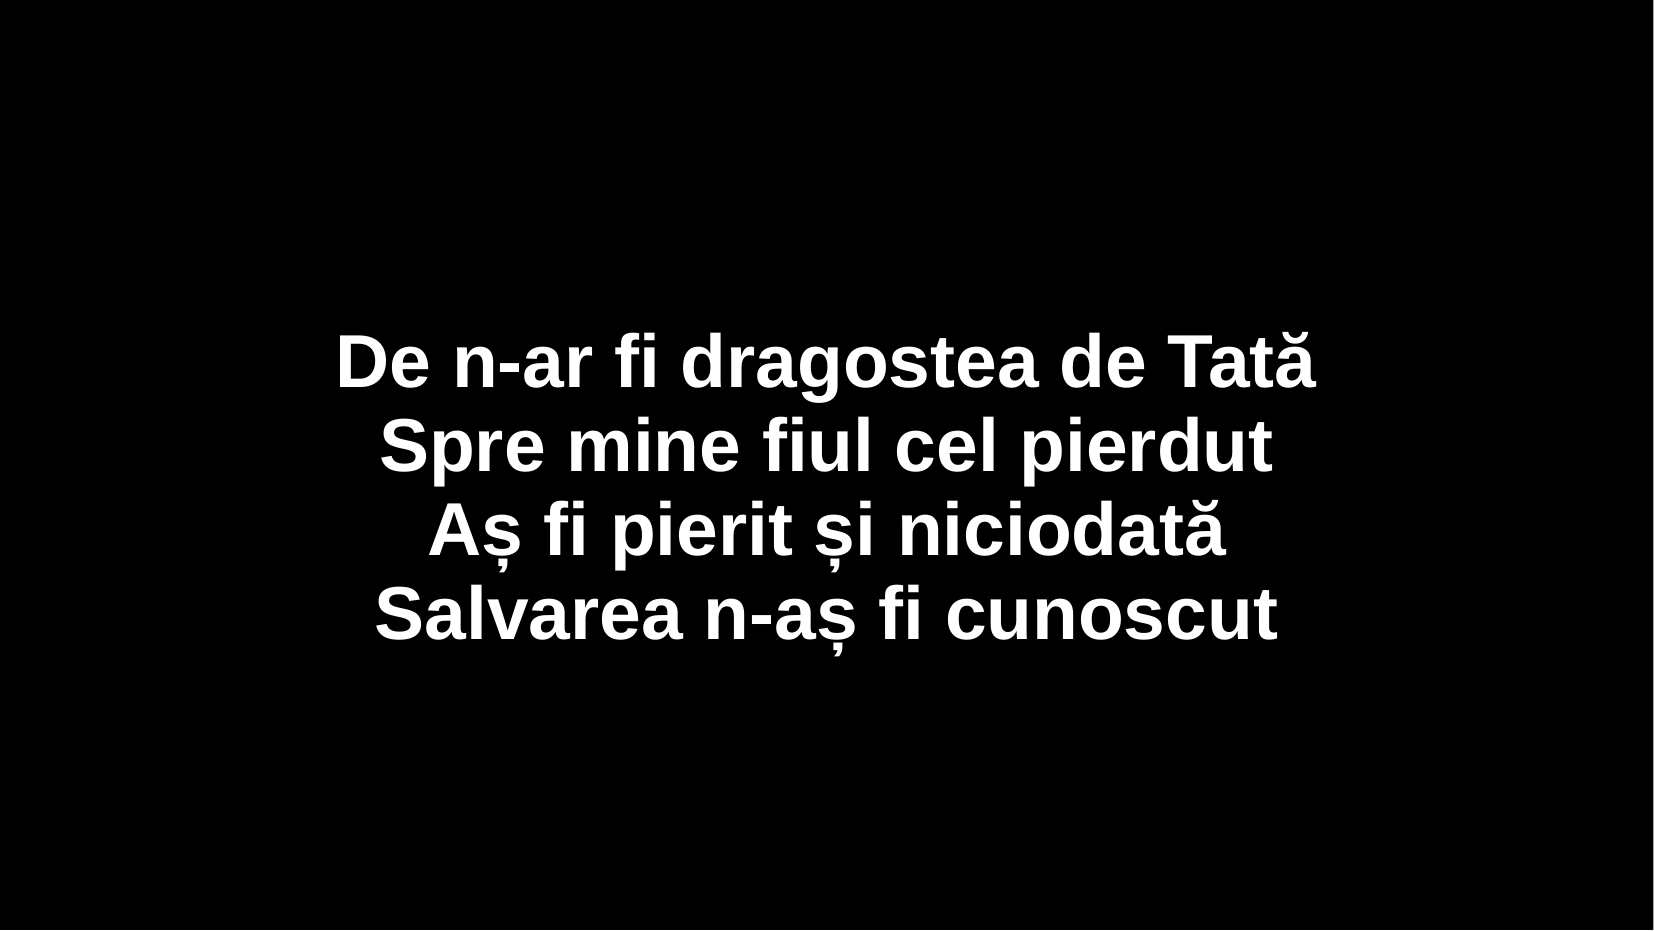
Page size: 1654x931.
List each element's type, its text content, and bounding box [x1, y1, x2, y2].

text_box De n-ar fi dragostea de Tată Spre mine fiul cel pierdut Aș fi pierit și niciodată Salvarea n-aș fi cunoscut [82, 109, 1571, 866]
